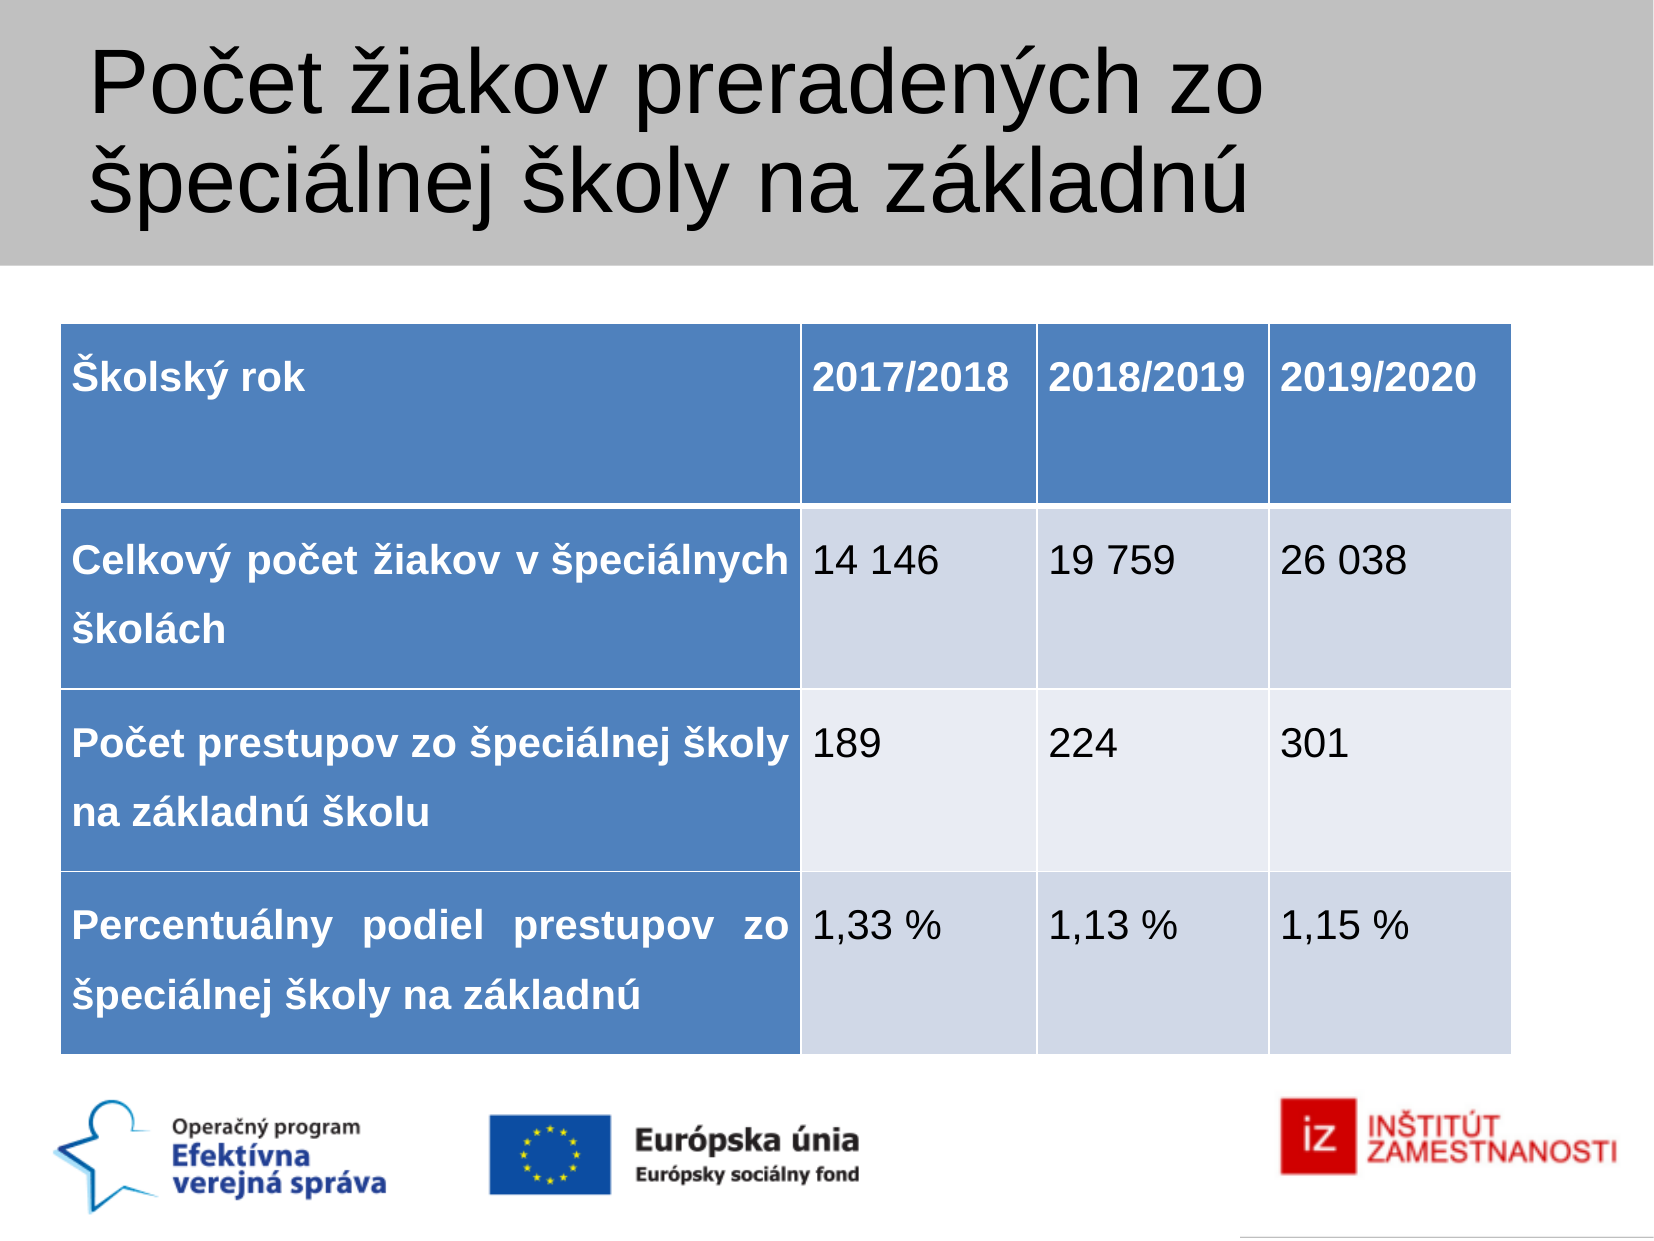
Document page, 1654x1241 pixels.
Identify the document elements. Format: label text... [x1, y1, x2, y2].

table_header 2019/2020 [1270, 324, 1511, 503]
table_header 2018/2019 [1038, 324, 1268, 503]
table_cell 301 [1270, 690, 1511, 871]
text_box Počet žiakov preradených zo špeciálnej školy na základnú [88, 29, 1565, 237]
picture [29, 1062, 886, 1240]
table_header Školský rok [61, 324, 800, 503]
table_cell 1,13 % [1038, 872, 1268, 1054]
table_cell 1,15 % [1270, 872, 1511, 1054]
table_cell 189 [802, 690, 1036, 871]
table_cell 14 146 [802, 509, 1036, 688]
table_cell 224 [1038, 690, 1268, 871]
table_cell 26 038 [1270, 509, 1511, 688]
table_cell Percentuálny podiel prestupov zo špeciálnej školy na základnú [61, 872, 800, 1054]
picture [1240, 1033, 1654, 1240]
table_cell Celkový počet žiakov v špeciálnych školách [61, 509, 800, 688]
table_cell 1,33 % [802, 872, 1036, 1054]
table_header 2017/2018 [802, 324, 1036, 503]
table_cell Počet prestupov zo špeciálnej školy na základnú školu [61, 690, 800, 871]
table_cell 19 759 [1038, 509, 1268, 688]
